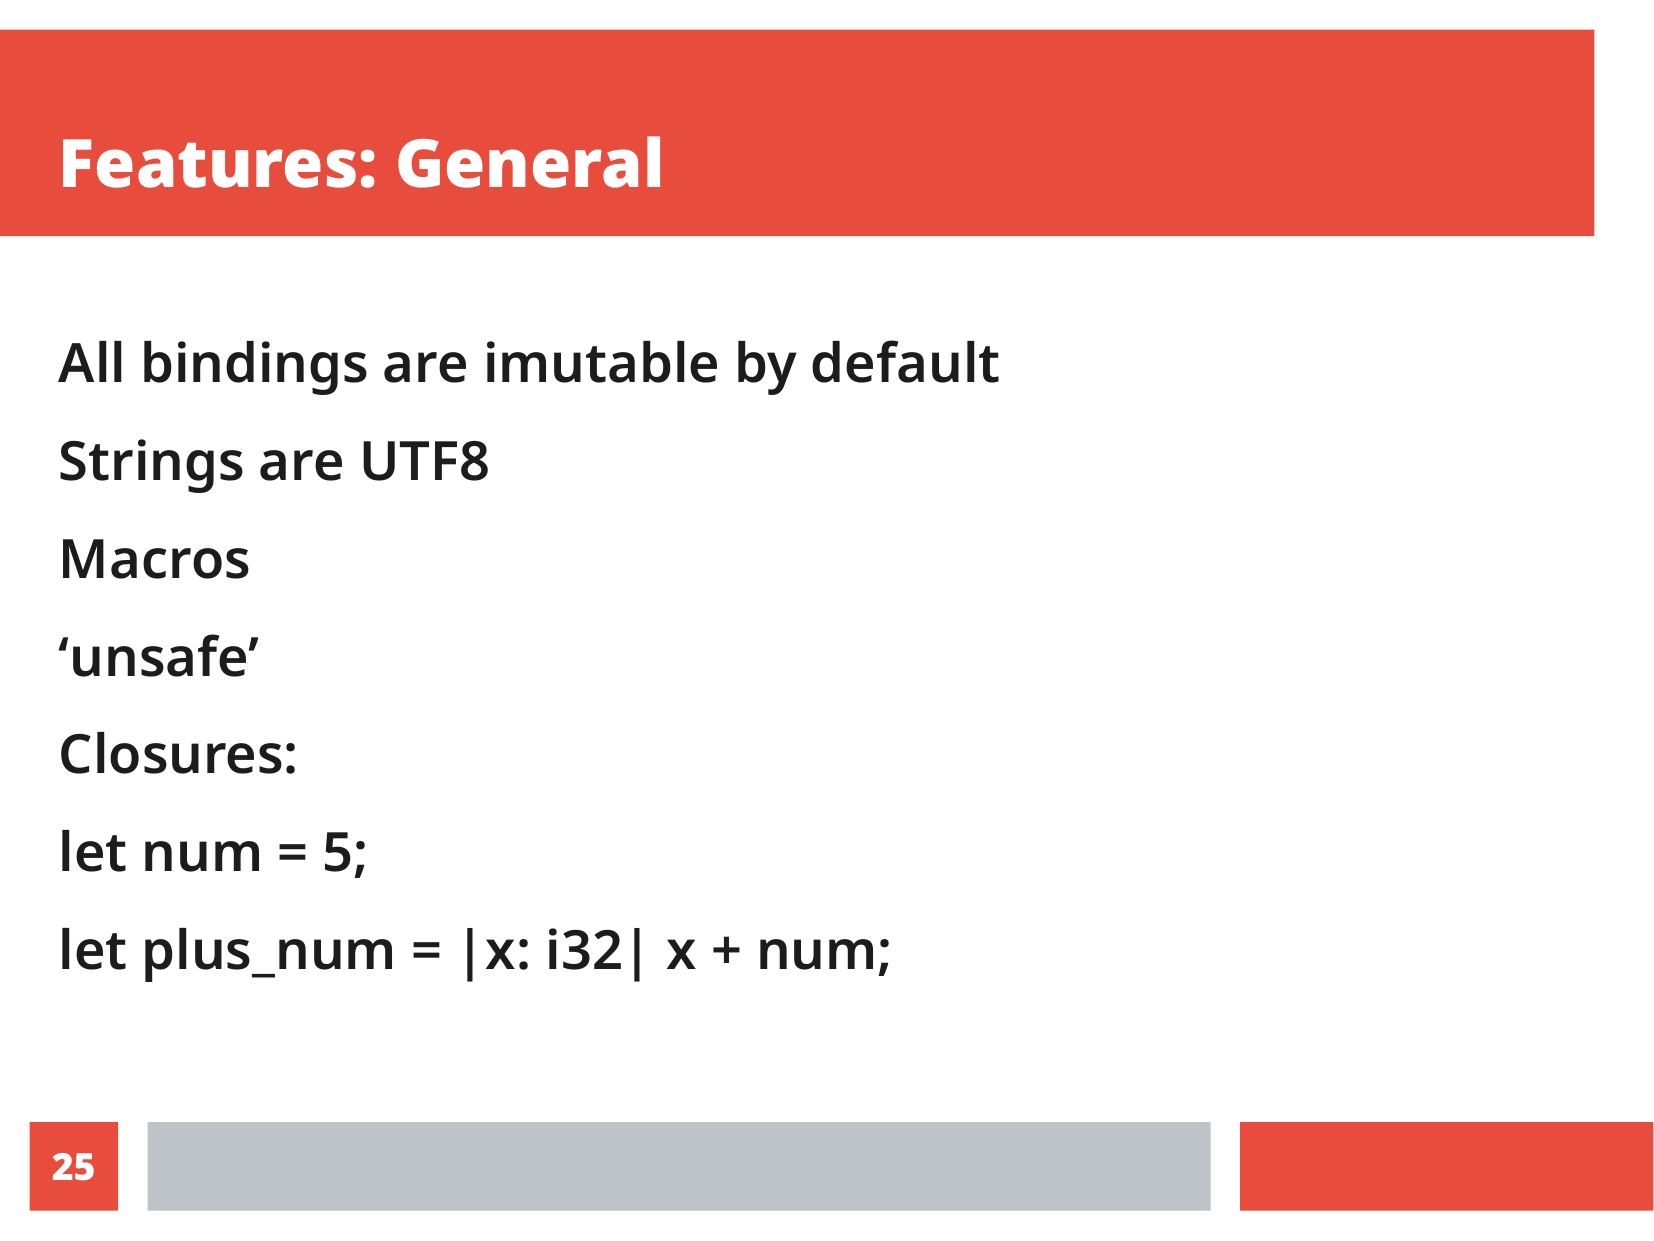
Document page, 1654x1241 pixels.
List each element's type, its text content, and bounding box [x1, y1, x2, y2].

list All bindings are imutable by default Strings are UTF8 Macros ‘unsafe’ Closures: let num = 5; let plus_num = |x: i32| x + num; [59, 324, 1565, 1093]
title Features: General [59, 59, 1595, 207]
